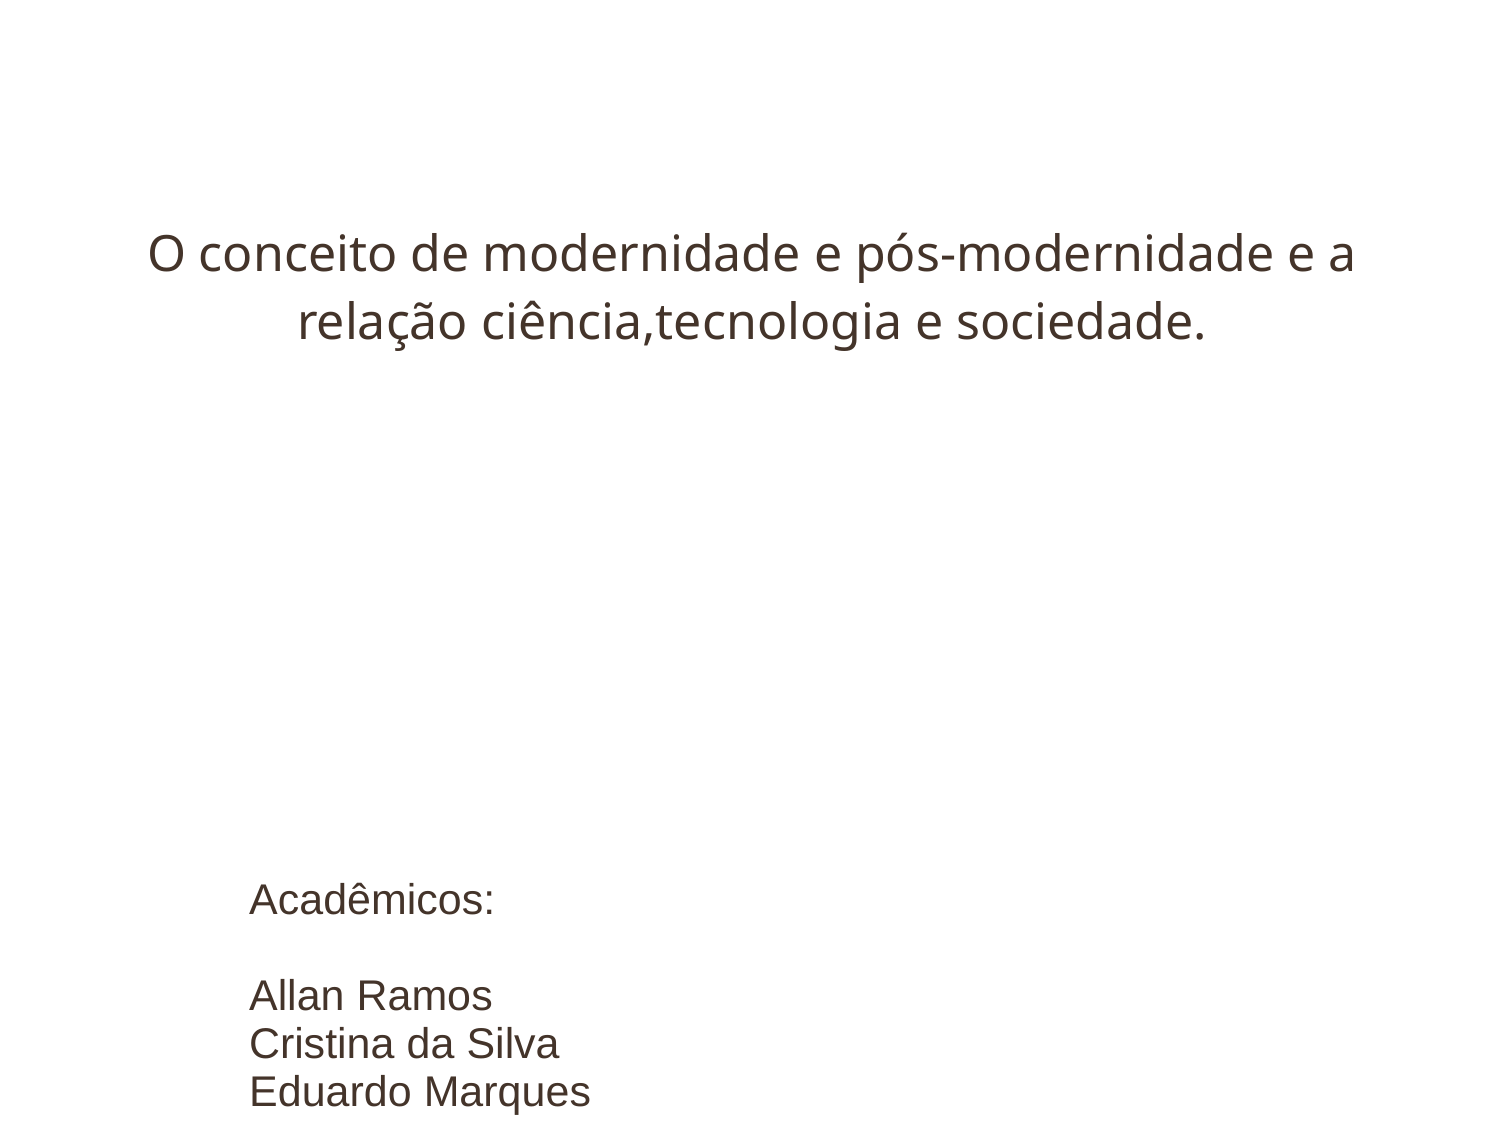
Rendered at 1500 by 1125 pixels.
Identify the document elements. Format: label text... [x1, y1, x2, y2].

title O conceito de modernidade e pós-modernidade e a relação ciência,tecnologia e sociedade. [58, 210, 1447, 412]
subtitle Acadêmicos: Allan Ramos Cristina da Silva Eduardo Marques [234, 820, 1343, 1125]
